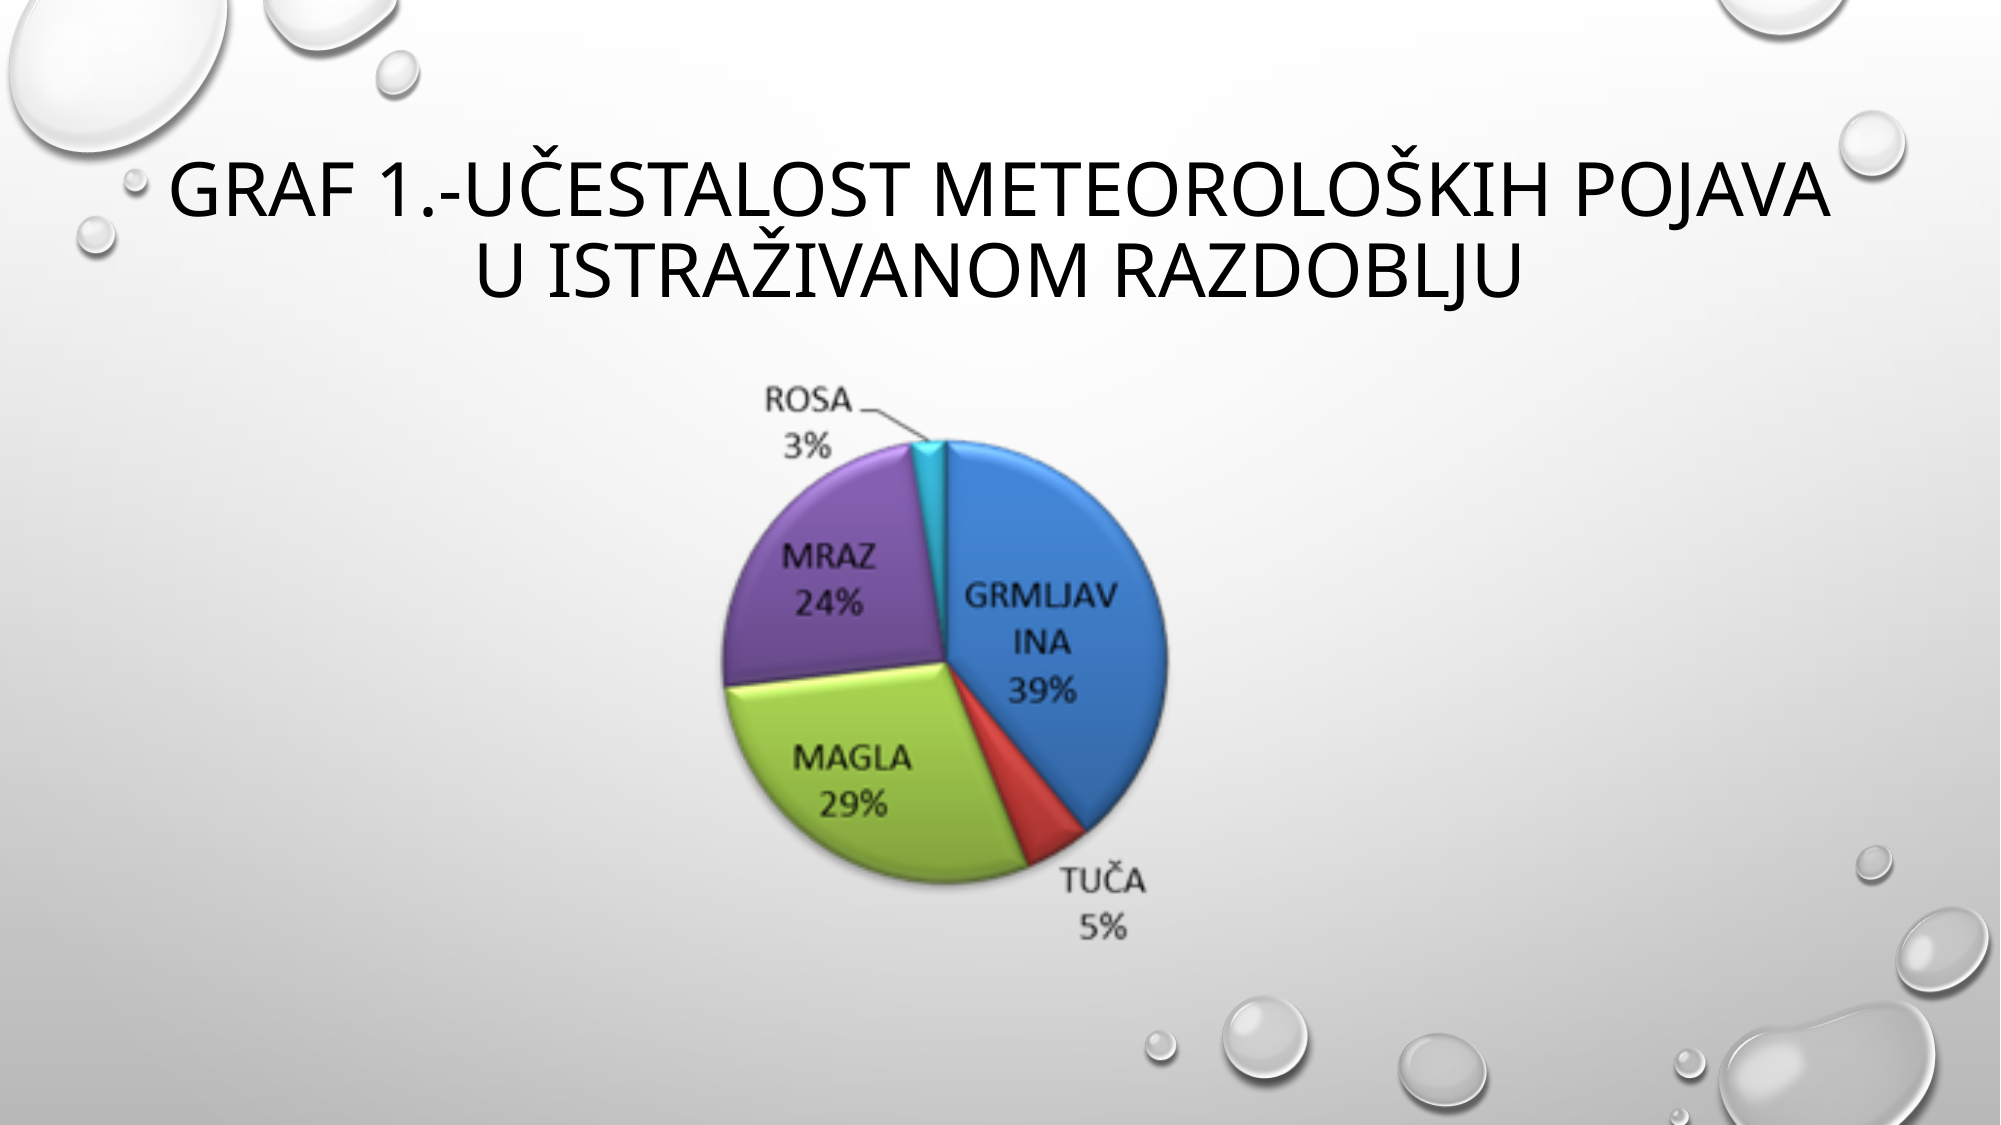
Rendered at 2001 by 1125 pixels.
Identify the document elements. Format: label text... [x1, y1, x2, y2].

picture [491, 363, 1396, 970]
title Graf 1.-Učestalost meteoroloških pojava u istraživanom razdoblju [149, 101, 1851, 364]
